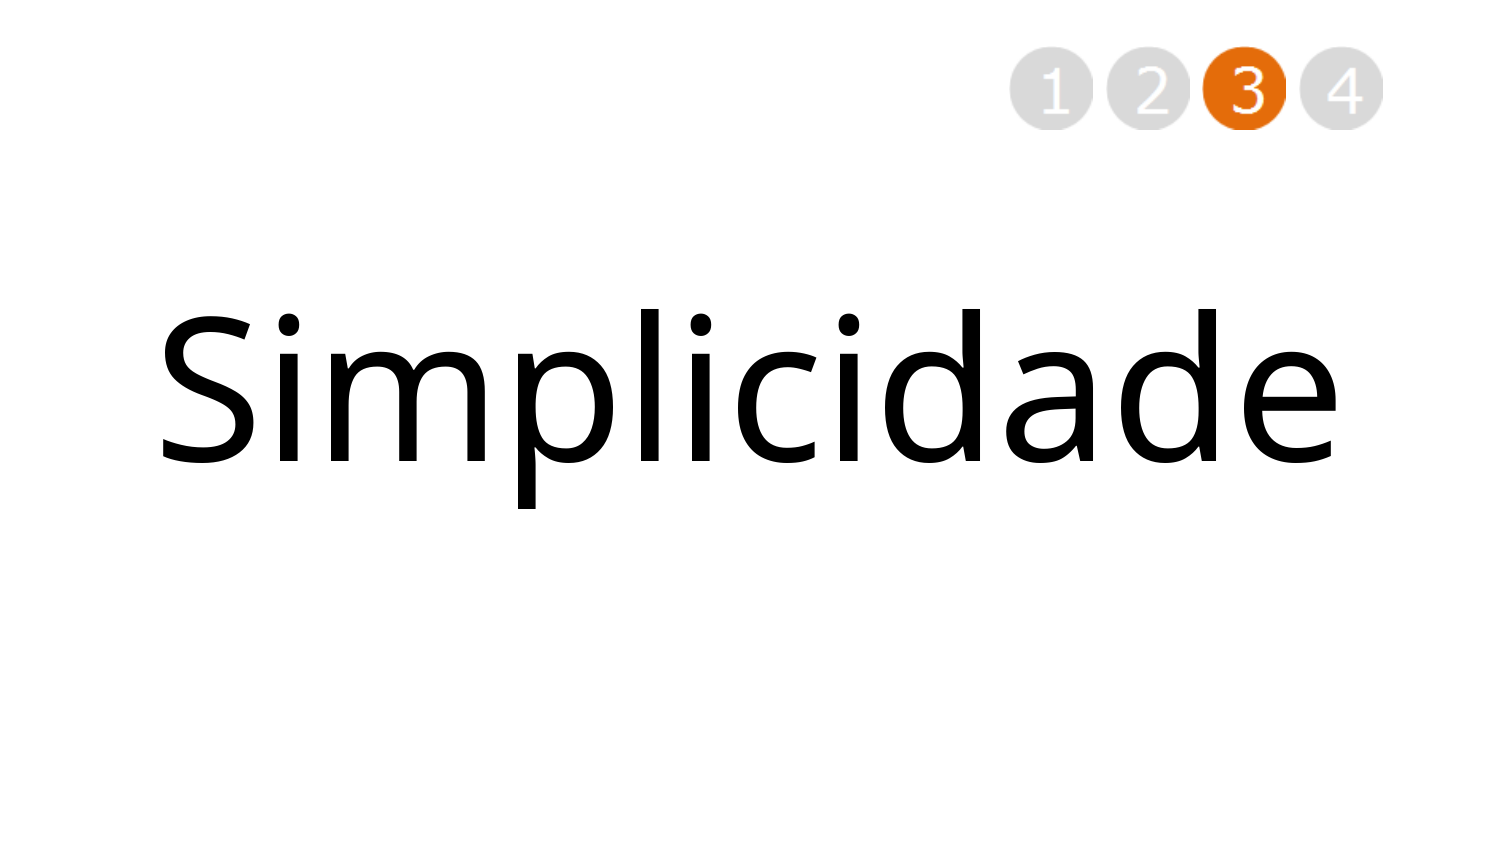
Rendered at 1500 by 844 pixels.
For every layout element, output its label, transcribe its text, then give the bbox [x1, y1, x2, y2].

title Simplicidade [51, 164, 1449, 517]
picture [1202, 46, 1286, 130]
picture [1299, 46, 1383, 130]
picture [1106, 46, 1190, 130]
picture [1009, 46, 1093, 130]
